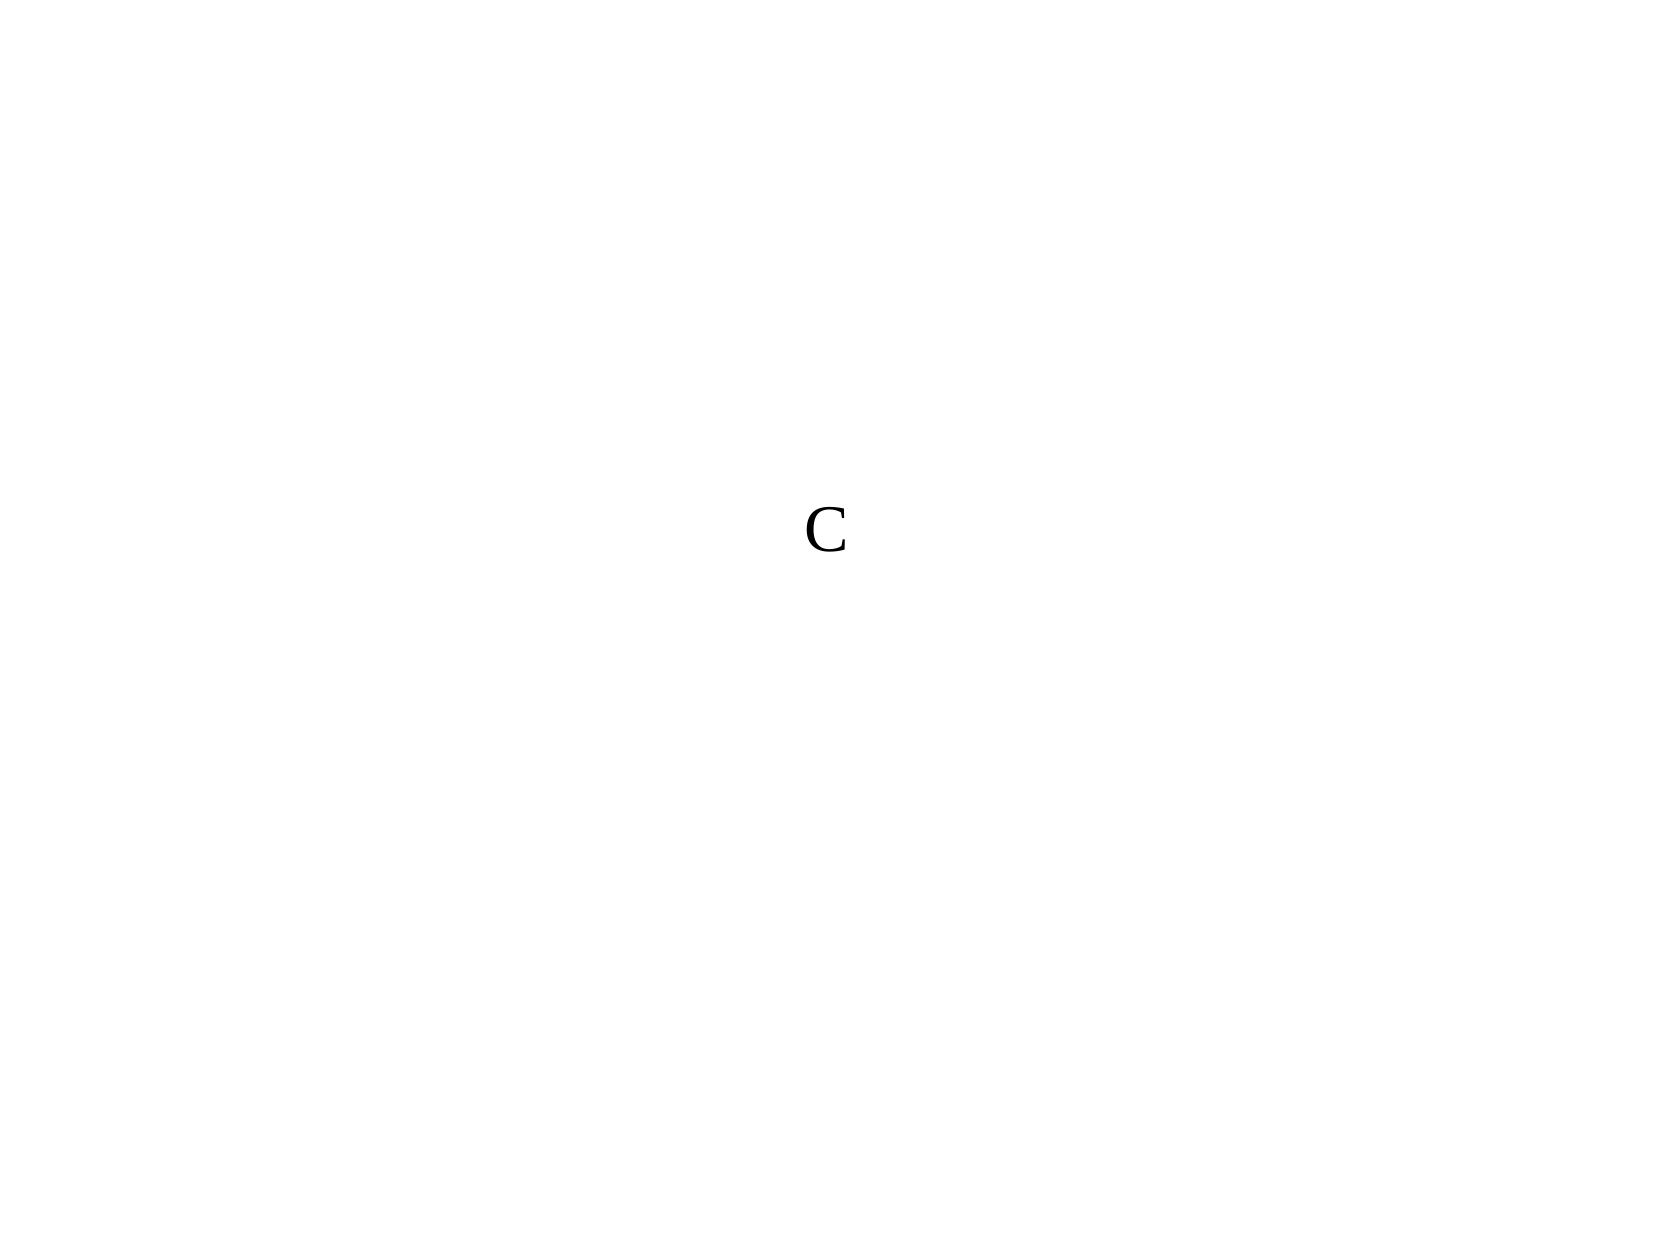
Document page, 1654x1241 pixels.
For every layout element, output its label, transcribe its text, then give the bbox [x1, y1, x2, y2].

subtitle C [82, 49, 1571, 1010]
